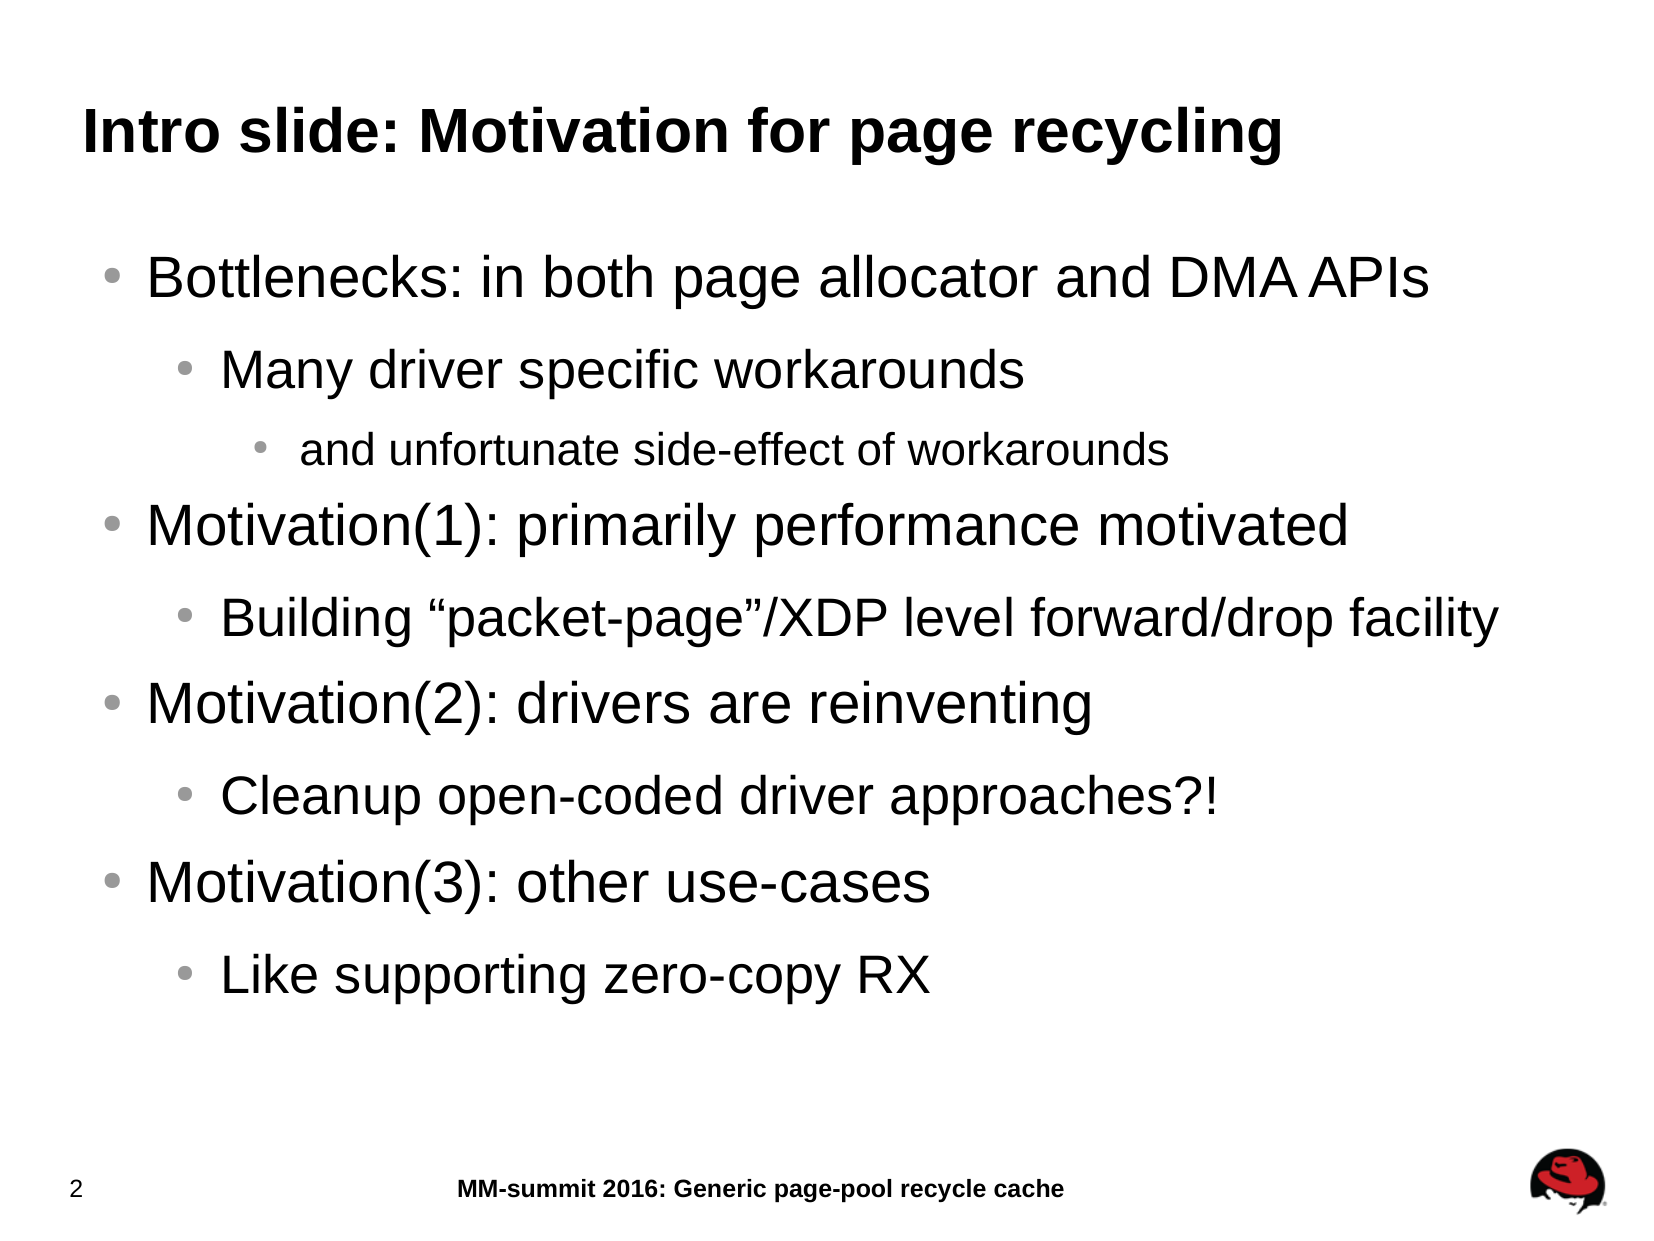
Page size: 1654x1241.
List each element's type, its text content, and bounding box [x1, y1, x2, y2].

list Bottlenecks: in both page allocator and DMA APIs Many driver specific workarounds and unfortunate side-effect of workarounds Motivation(1): primarily performance motivated Building “packet-page”/XDP level forward/drop facility Motivation(2): drivers are reinventing Cleanup open-coded driver approaches?! Motivation(3): other use-cases Like supporting zero-copy RX [86, 244, 1576, 1039]
title Intro slide: Motivation for page recycling [82, 37, 1571, 226]
picture [1529, 1146, 1613, 1224]
